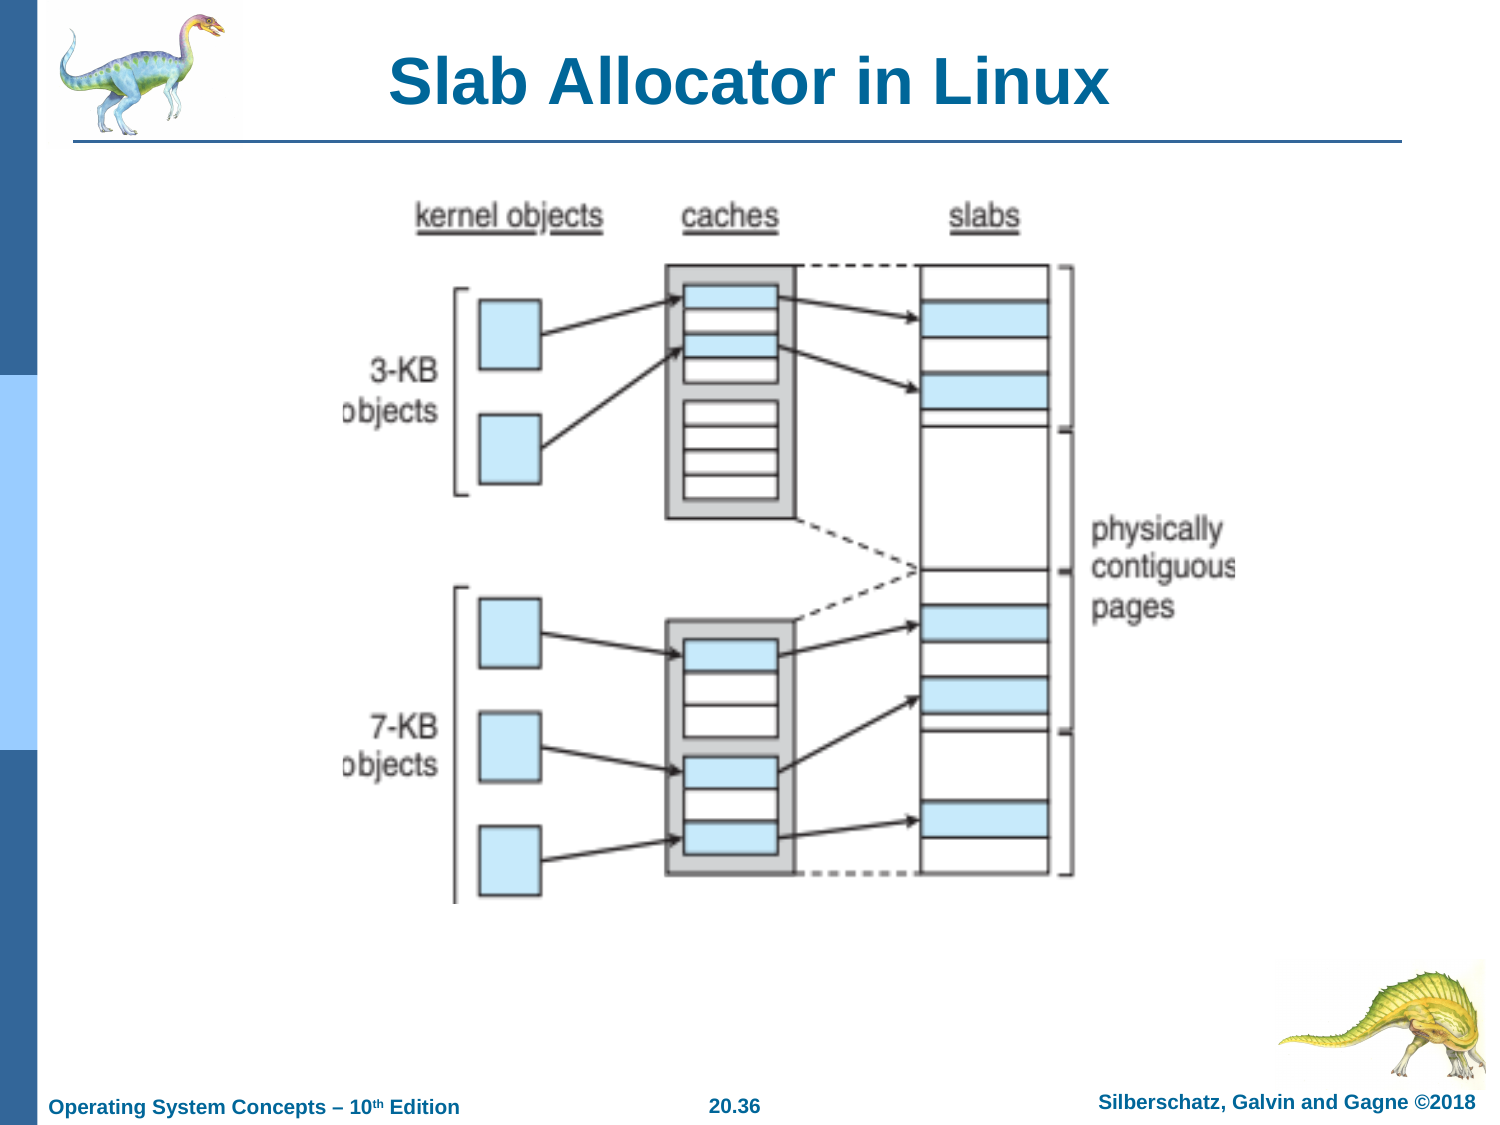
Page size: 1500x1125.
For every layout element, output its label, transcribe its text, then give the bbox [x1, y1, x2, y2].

picture [1275, 959, 1486, 1090]
picture [46, 0, 243, 149]
picture [342, 196, 1236, 904]
picture [1415, 1094, 1423, 1099]
title Slab Allocator in Linux [75, 31, 1426, 126]
